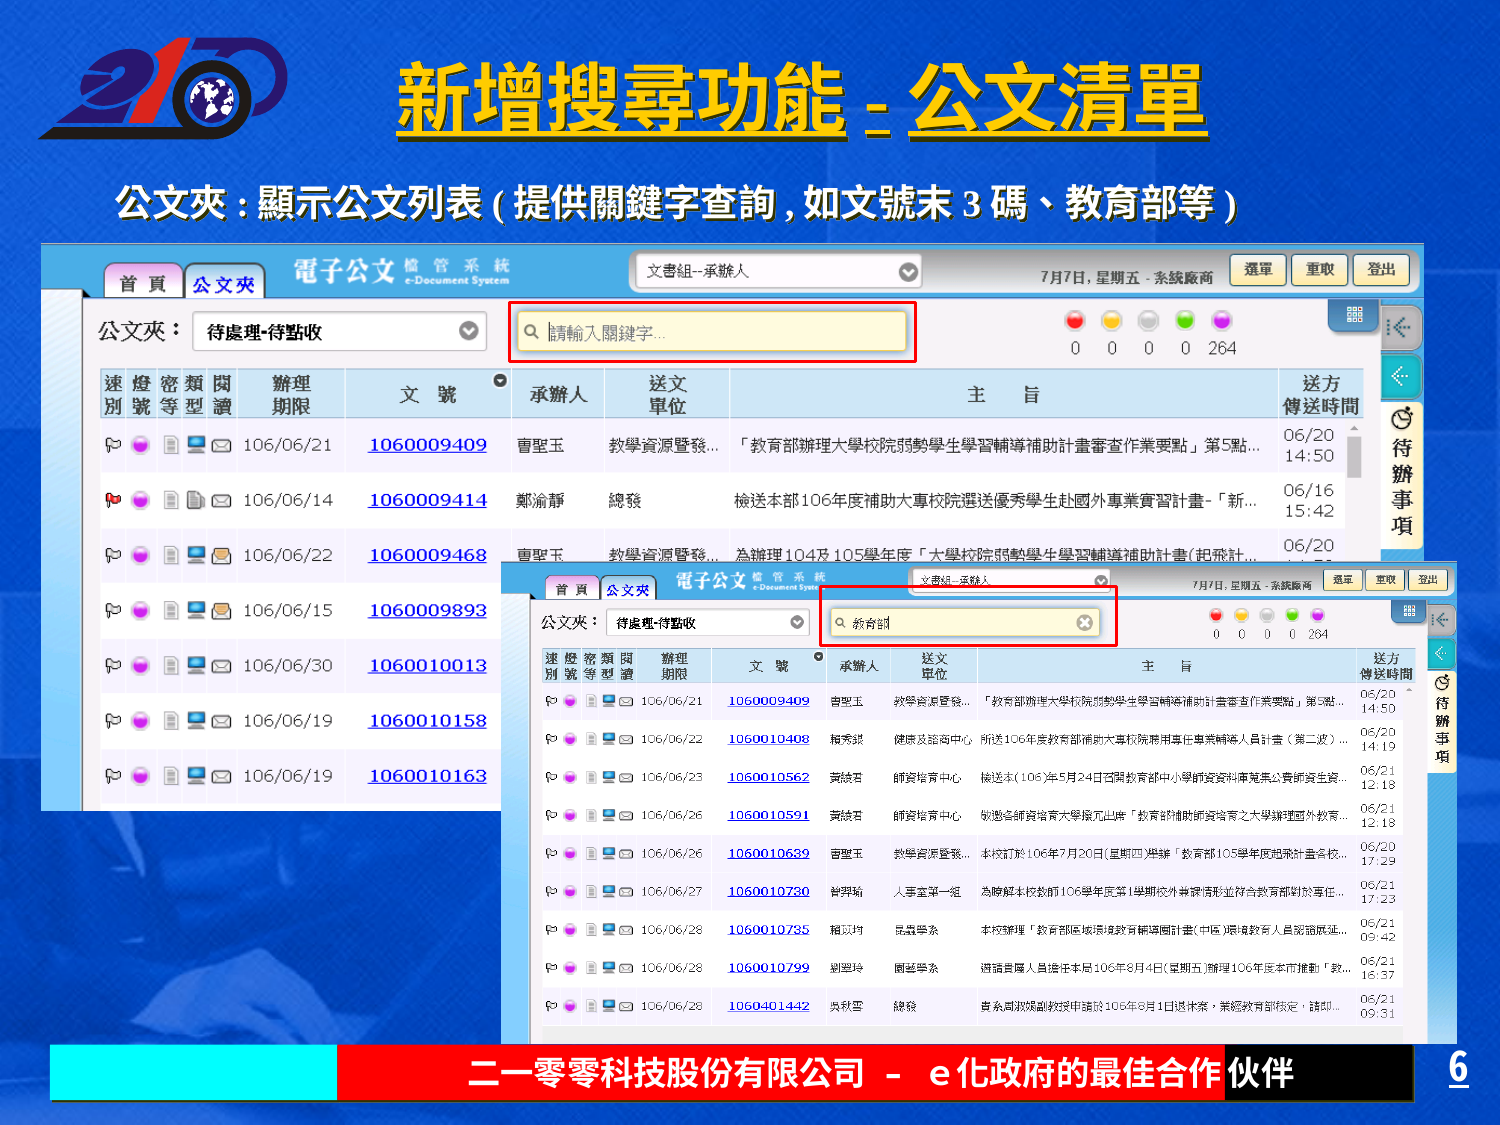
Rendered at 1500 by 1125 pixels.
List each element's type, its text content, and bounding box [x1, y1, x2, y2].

text_box 新增搜尋功能-公文清單 [381, 42, 1223, 149]
picture [0, 0, 1500, 1125]
text_box 公文夾:顯示公文列表(提供關鍵字查詢,如文號末3碼、教育部等) [100, 171, 1462, 232]
